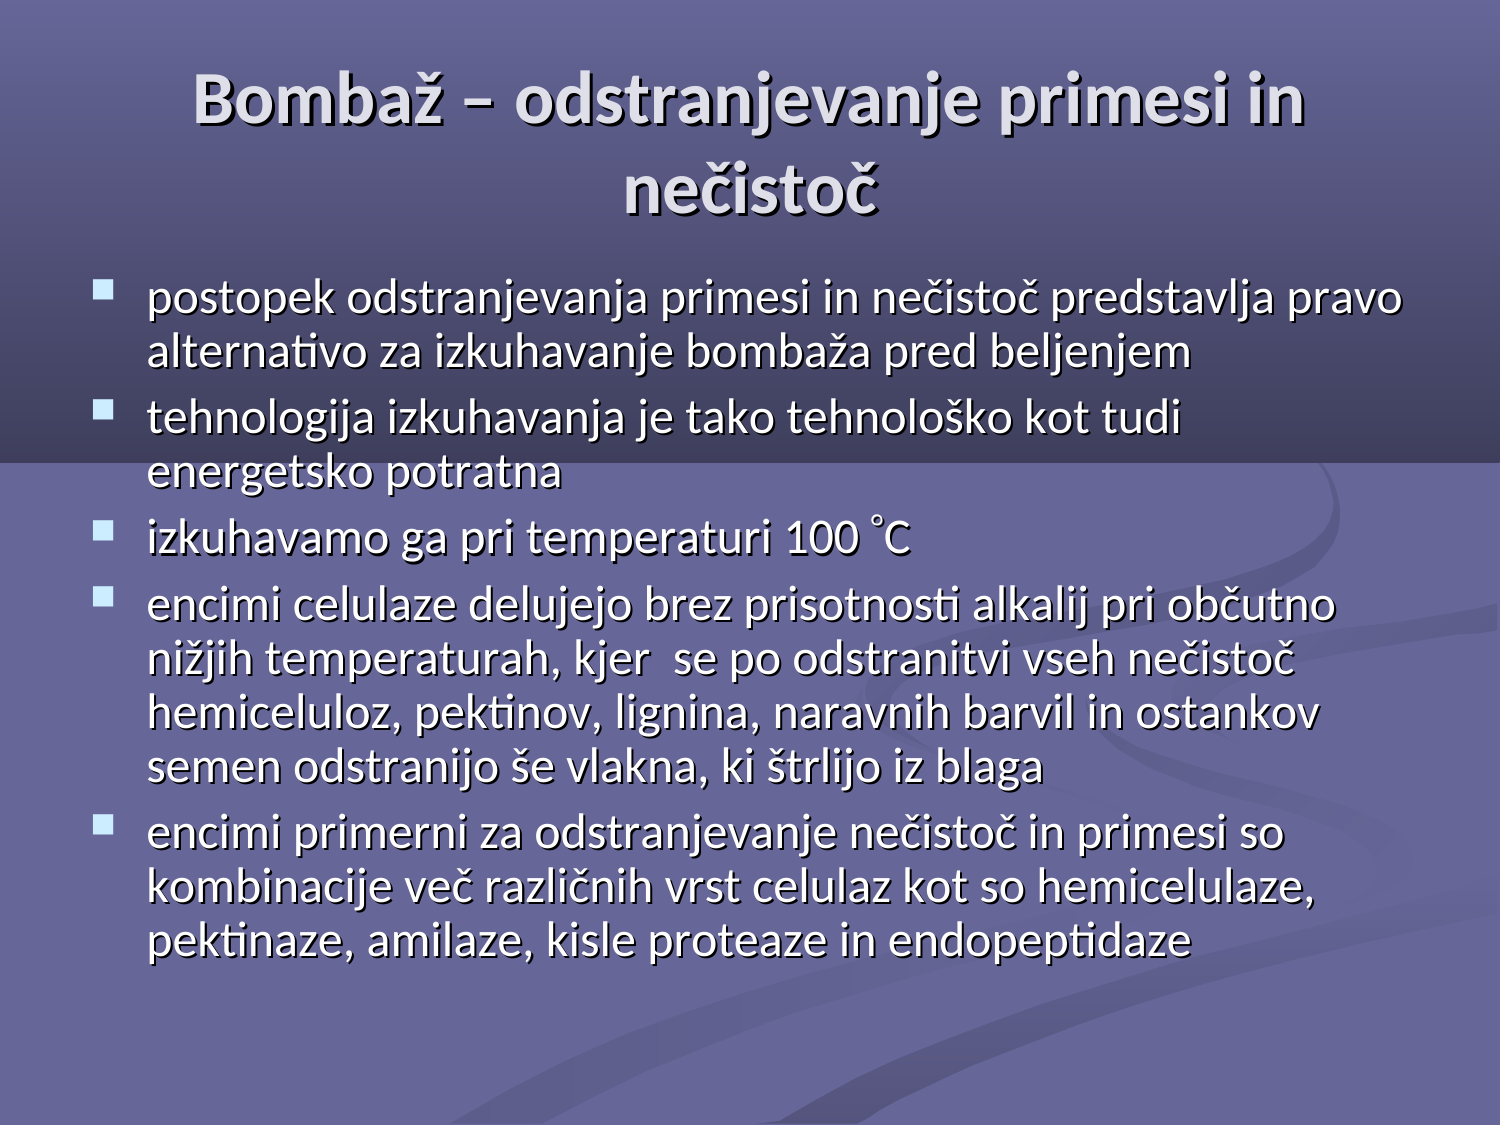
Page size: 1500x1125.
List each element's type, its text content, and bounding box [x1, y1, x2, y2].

list postopek odstranjevanja primesi in nečistoč predstavlja pravo alternativo za izkuhavanje bombaža pred beljenjem tehnologija izkuhavanja je tako tehnološko kot tudi energetsko potratna izkuhavamo ga pri temperaturi 100 C encimi celulaze delujejo brez prisotnosti alkalij pri občutno nižjih temperaturah, kjer se po odstranitvi vseh nečistoč hemiceluloz, pektinov, lignina, naravnih barvil in ostankov semen odstranijo še vlakna, ki štrlijo iz blaga encimi primerni za odstranjevanje nečistoč in primesi so kombinacije več različnih vrst celulaz kot so hemicelulaze, pektinaze, amilaze, kisle proteaze in endopeptidaze [75, 262, 1426, 1084]
title Bombaž – odstranjevanje primesi in nečistoč [75, 41, 1426, 237]
